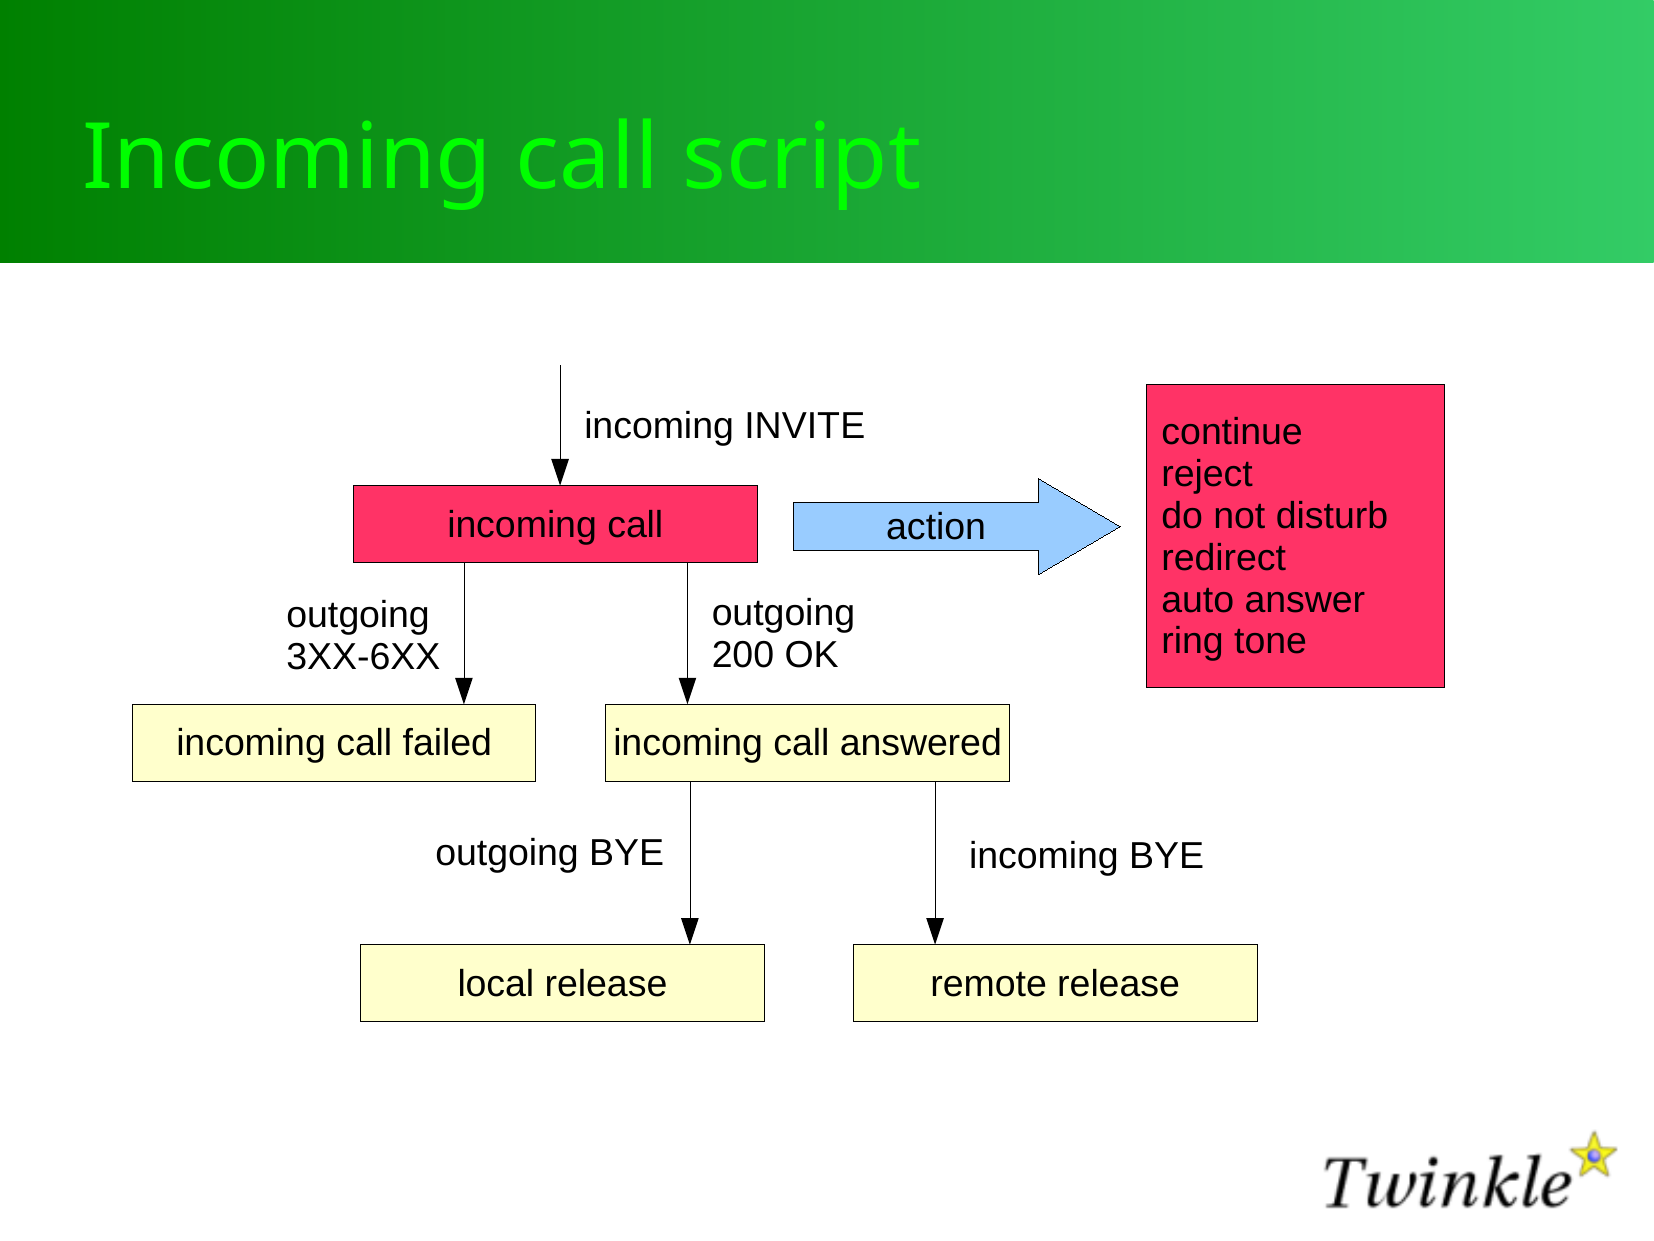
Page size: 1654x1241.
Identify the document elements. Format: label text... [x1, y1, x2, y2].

text_box incoming BYE [954, 826, 1216, 884]
text_box local release [360, 944, 765, 1022]
text_box outgoing 200 OK [697, 584, 869, 683]
text_box continue reject do not disturb redirect auto answer ring tone [1146, 384, 1445, 688]
text_box incoming call [353, 485, 758, 563]
picture [1312, 1124, 1626, 1221]
text_box incoming call failed [132, 704, 536, 782]
text_box outgoing BYE [420, 824, 676, 882]
title Incoming call script [82, 49, 1571, 257]
text_box outgoing 3XX-6XX [271, 586, 453, 686]
text_box action [793, 478, 1121, 575]
text_box incoming INVITE [569, 396, 876, 454]
text_box remote release [853, 944, 1258, 1022]
text_box incoming call answered [605, 704, 1010, 782]
